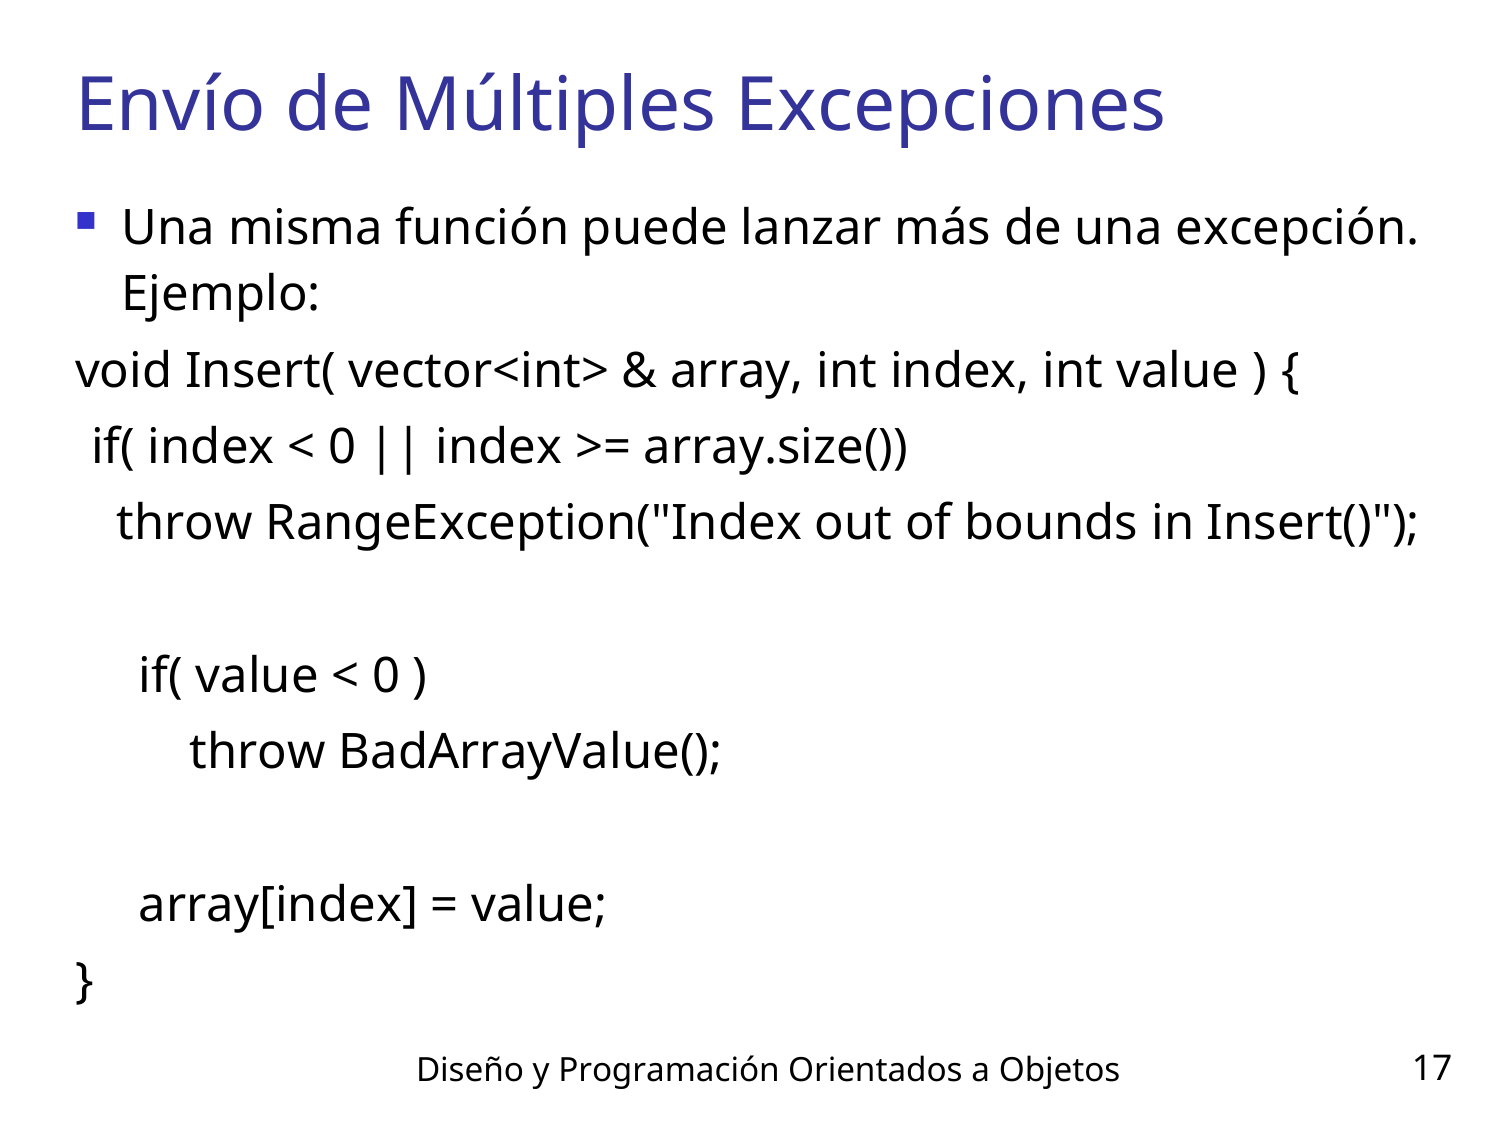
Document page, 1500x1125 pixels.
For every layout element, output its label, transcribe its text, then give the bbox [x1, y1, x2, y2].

title Envío de Múltiples Excepciones [75, 19, 1466, 183]
list Una misma función puede lanzar más de una excepción. Ejemplo: void Insert( vector<int> & array, int index, int value )‏ { if( index < 0 || index >= array.size())‏ throw RangeException("Index out of bounds in Insert()"); if( value < 0 )‏ throw BadArrayValue(); array[index] = value; } [75, 191, 1463, 1013]
